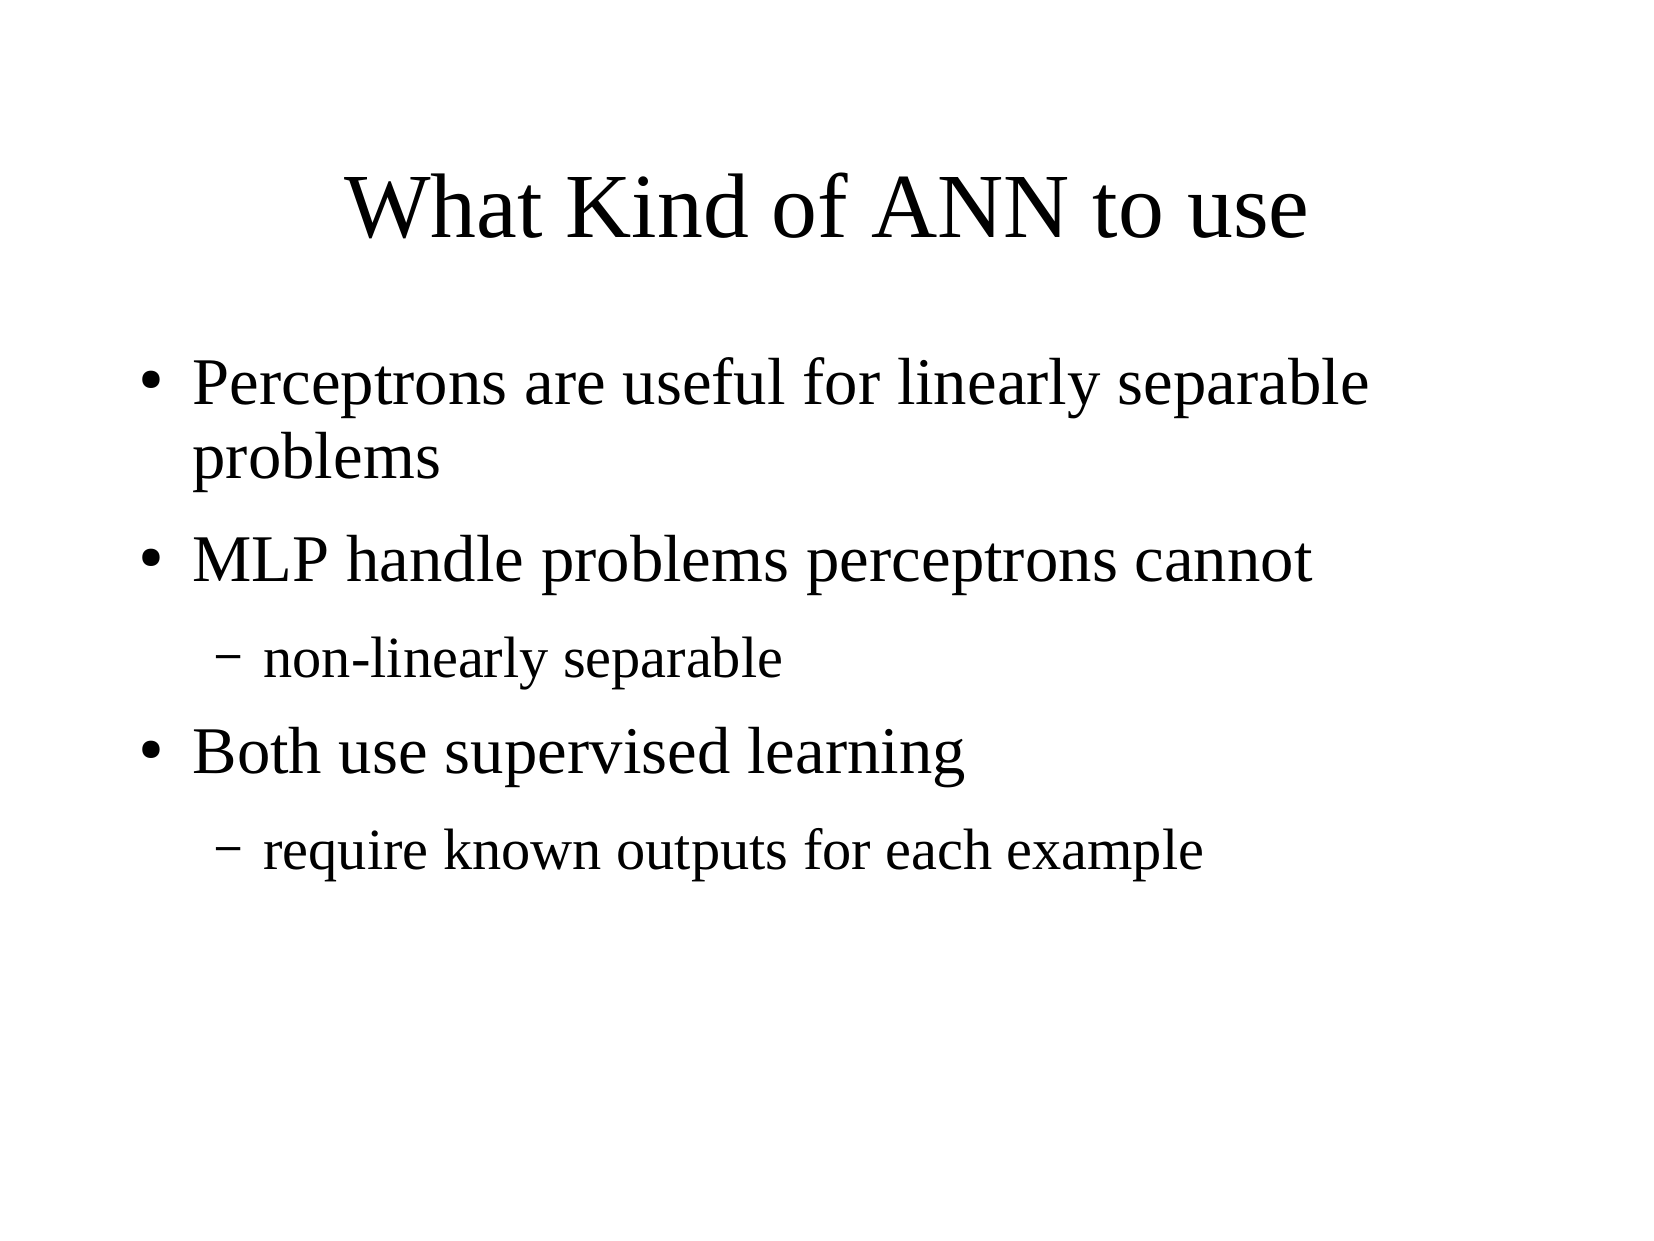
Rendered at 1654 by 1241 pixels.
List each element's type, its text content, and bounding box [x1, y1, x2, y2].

list Perceptrons are useful for linearly separable problems MLP handle problems perceptrons cannot non-linearly separable Both use supervised learning require known outputs for each example [121, 344, 1534, 1127]
title What Kind of ANN to use [121, 102, 1534, 311]
